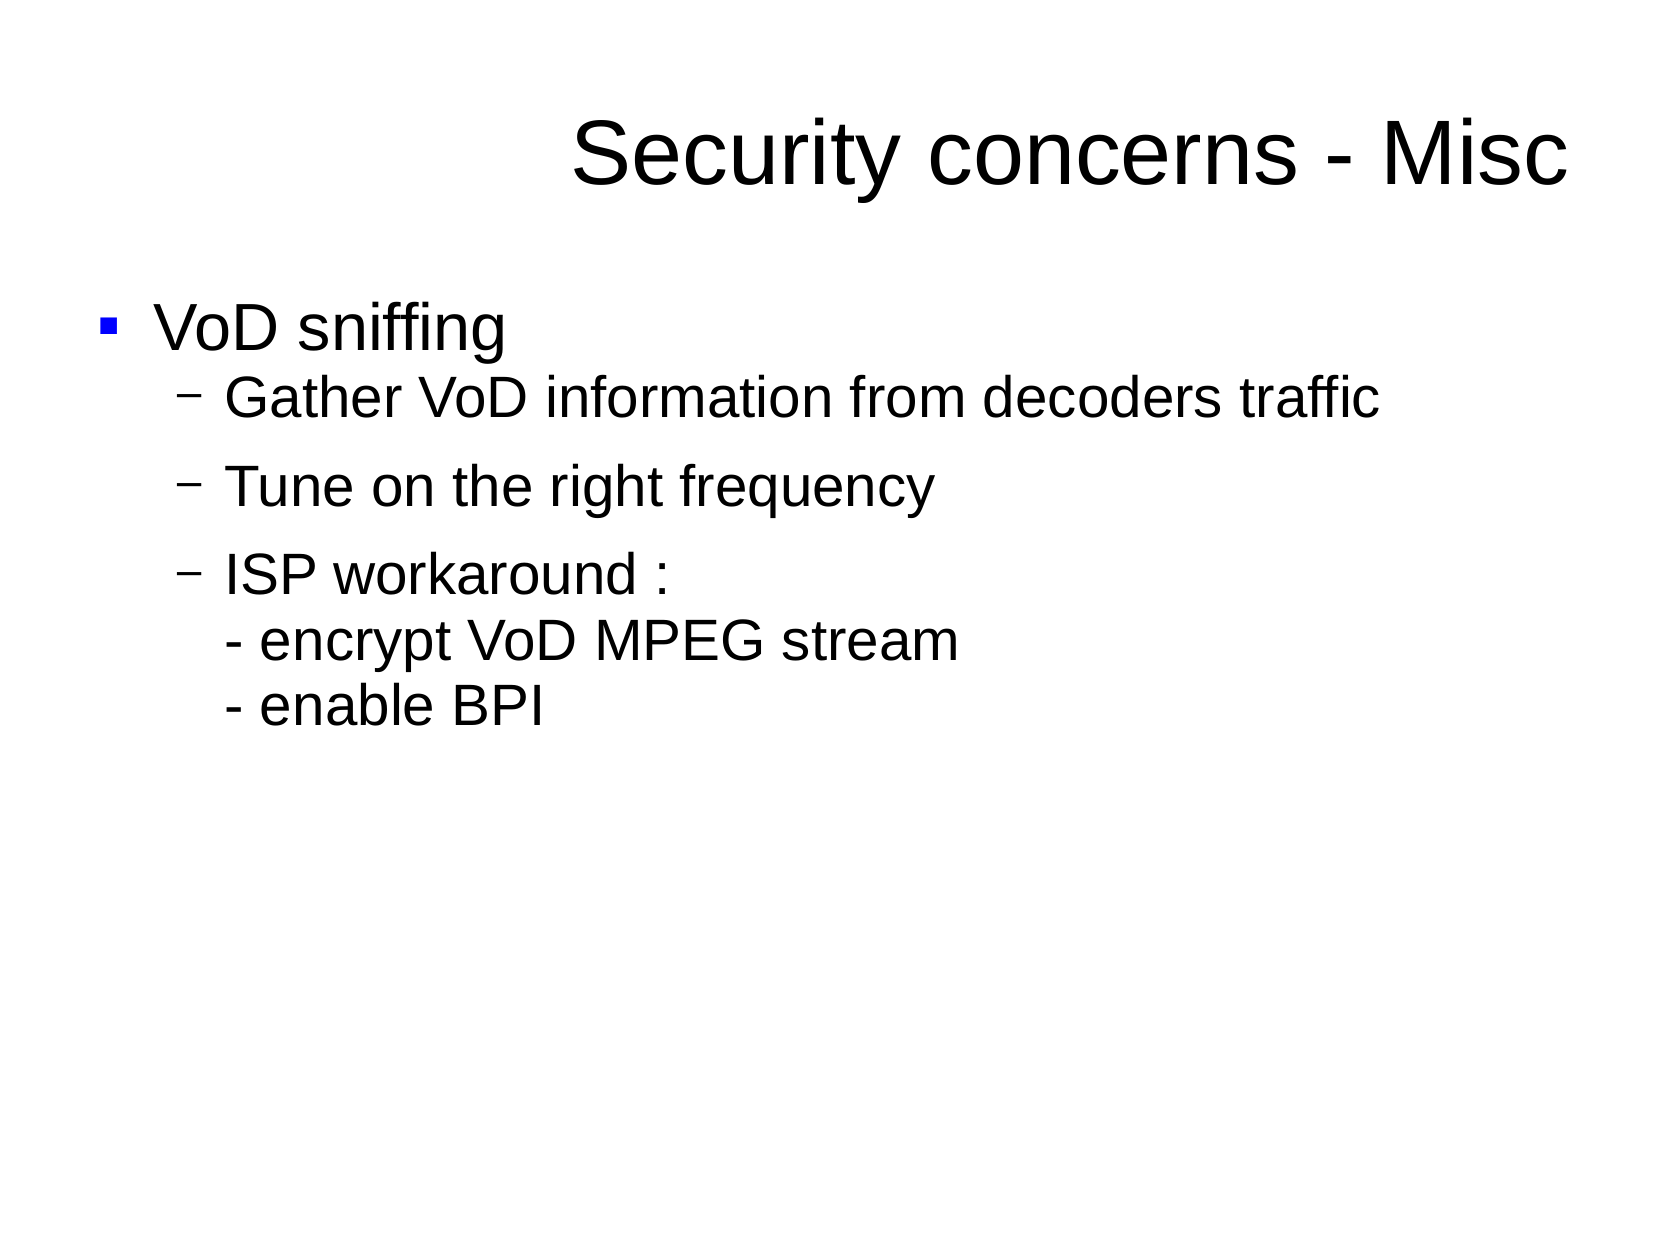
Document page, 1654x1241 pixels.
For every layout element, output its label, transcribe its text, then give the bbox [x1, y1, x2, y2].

list VoD sniffing Gather VoD information from decoders traffic Tune on the right frequency ISP workaround : - encrypt VoD MPEG stream - enable BPI [82, 290, 1571, 1109]
title Security concerns - Misc [82, 49, 1571, 257]
